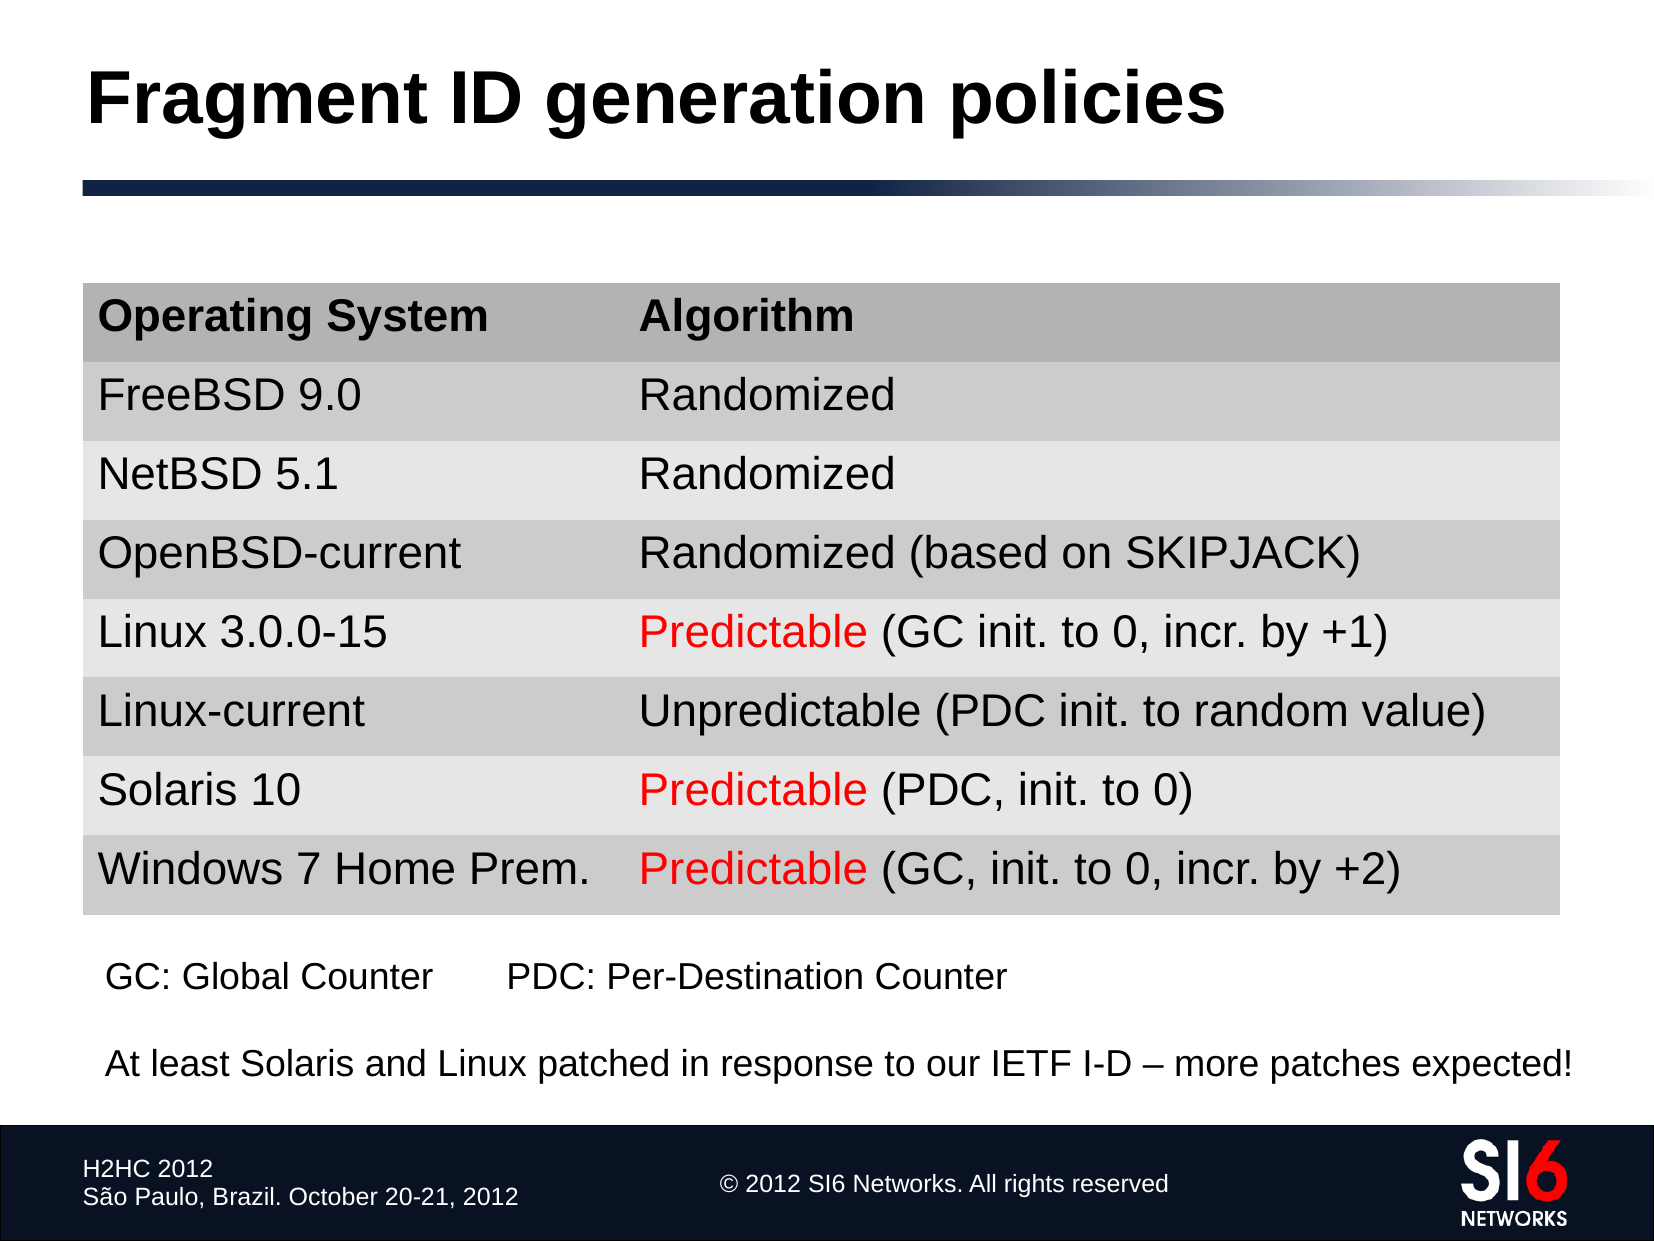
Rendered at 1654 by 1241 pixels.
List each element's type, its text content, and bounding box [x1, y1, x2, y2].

table_cell Randomized [624, 441, 1560, 520]
table_header Algorithm [624, 283, 1560, 362]
picture [1461, 1139, 1567, 1226]
table_cell OpenBSD-current [83, 520, 624, 599]
table_cell Solaris 10 [83, 756, 624, 835]
table_cell FreeBSD 9.0 [83, 362, 624, 441]
table_cell Predictable (GC, init. to 0, incr. by +2) [624, 835, 1560, 915]
table_cell Randomized [624, 362, 1560, 441]
title Fragment ID generation policies [86, 30, 1576, 166]
table_cell Windows 7 Home Prem. [83, 835, 624, 915]
table_cell Linux-current [83, 677, 624, 756]
table_cell NetBSD 5.1 [83, 441, 624, 520]
table_cell Randomized (based on SKIPJACK) [624, 520, 1560, 599]
text_box GC: Global Counter PDC: Per-Destination Counter [90, 948, 1024, 1005]
text_box At least Solaris and Linux patched in response to our IETF I-D – more patches expected! [90, 1035, 1590, 1092]
table_cell Predictable (GC init. to 0, incr. by +1) [624, 599, 1560, 677]
table_header Operating System [83, 283, 624, 362]
table_cell Predictable (PDC, init. to 0) [624, 756, 1560, 835]
table_cell Linux 3.0.0-15 [83, 599, 624, 677]
table_cell Unpredictable (PDC init. to random value) [624, 677, 1560, 756]
